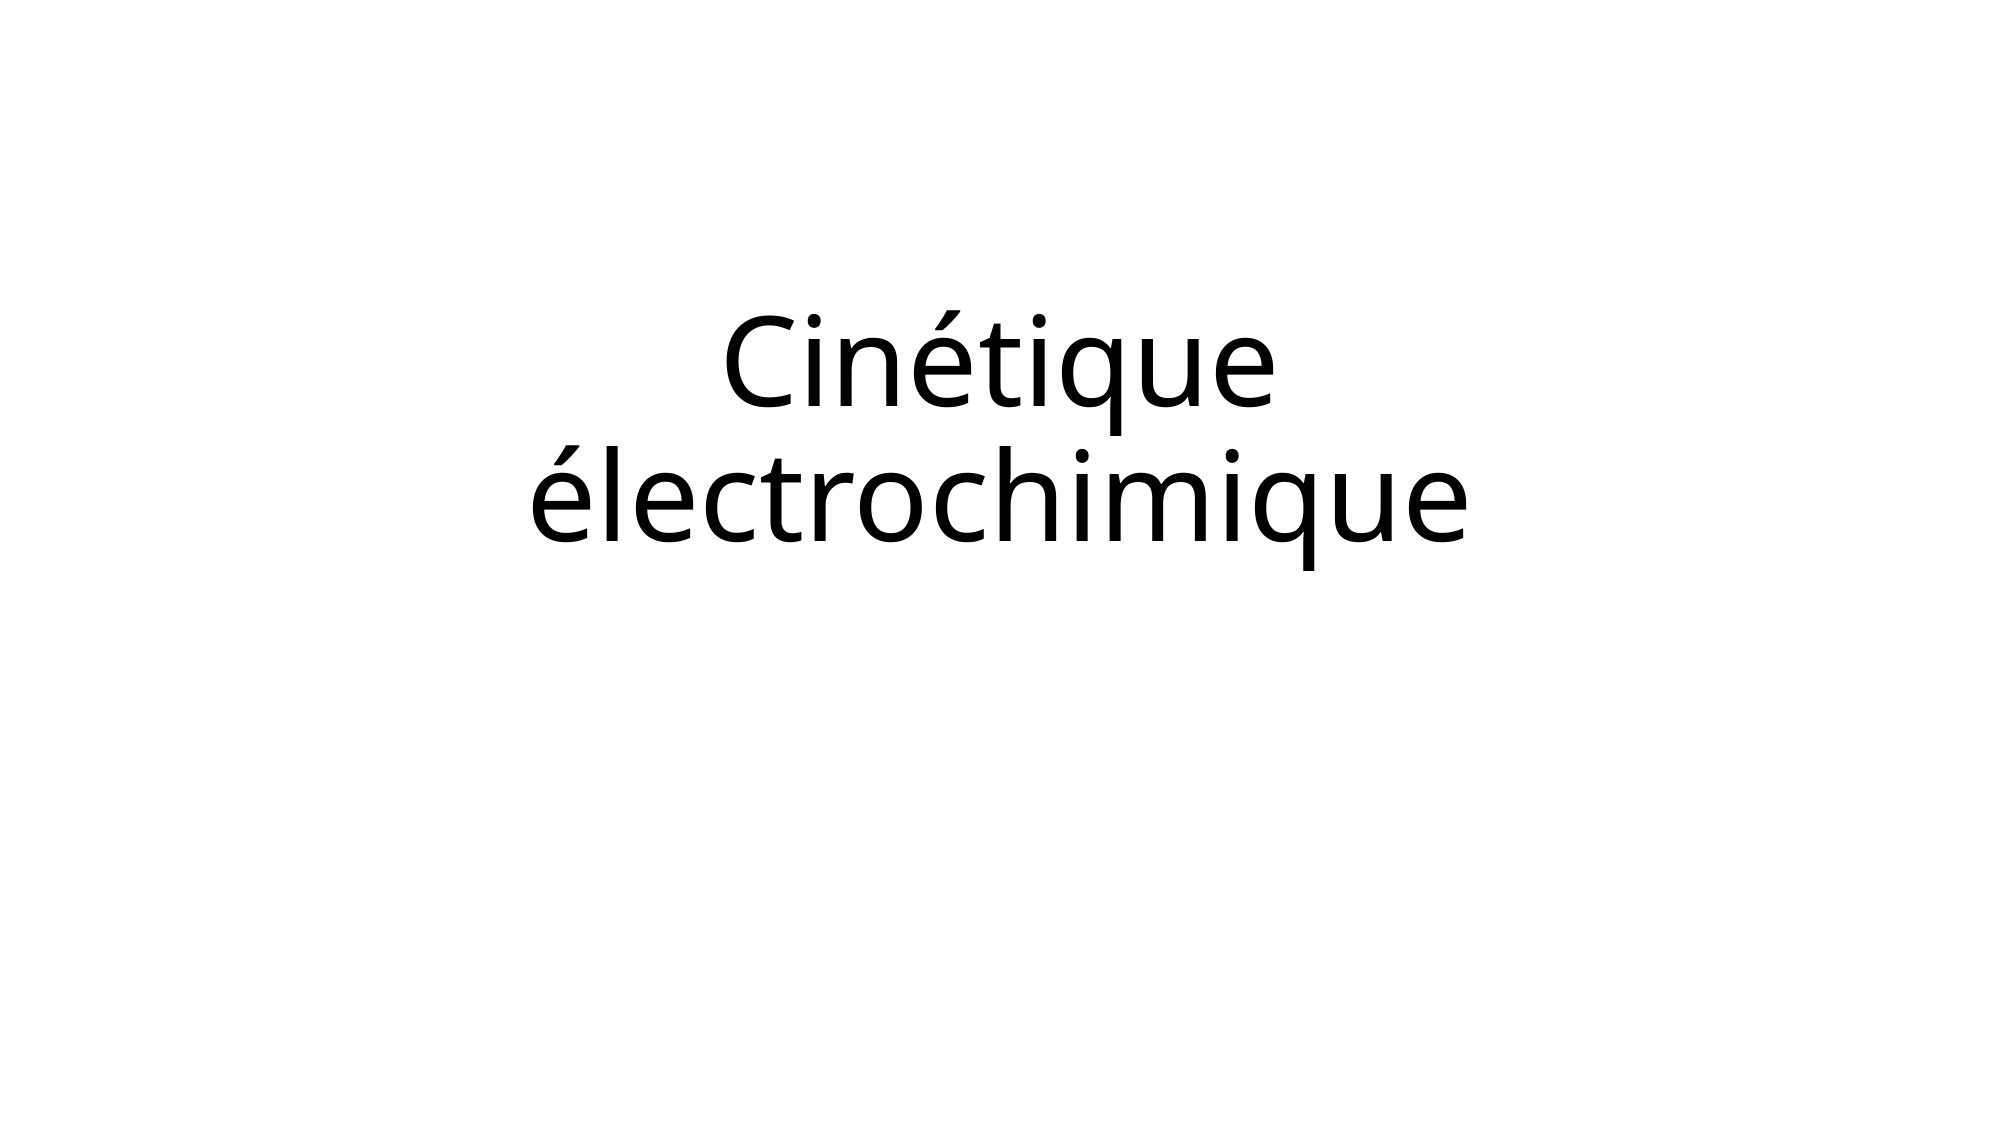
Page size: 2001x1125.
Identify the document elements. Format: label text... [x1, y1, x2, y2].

title Cinétique électrochimique [249, 184, 1750, 576]
